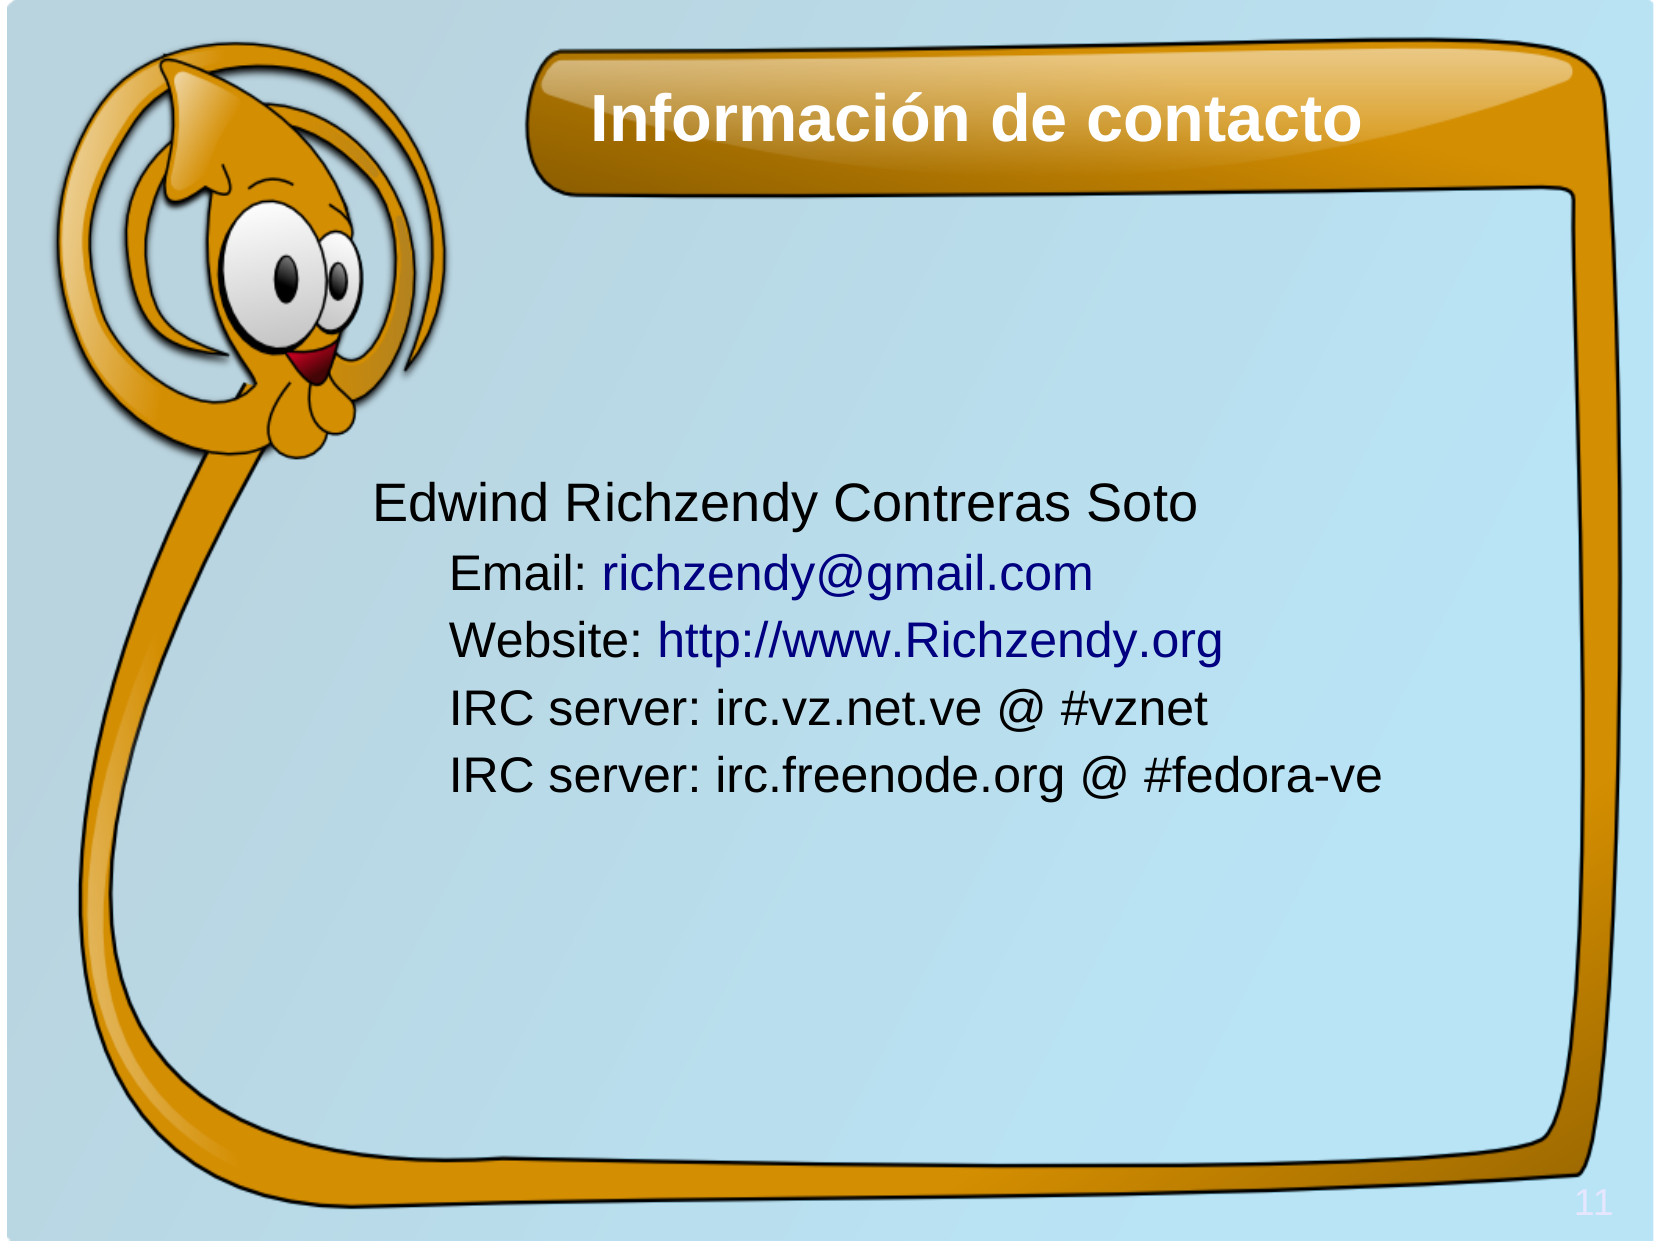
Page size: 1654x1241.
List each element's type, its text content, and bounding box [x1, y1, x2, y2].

picture [7, 0, 1654, 1241]
list Edwind Richzendy Contreras Soto Email: richzendy@gmail.com Website: http://www.Richzendy.org IRC server: irc.vz.net.ve @ #vznet IRC server: irc.freenode.org @ #fedora-ve [354, 472, 1565, 1152]
title Información de contacto [590, 59, 1595, 178]
